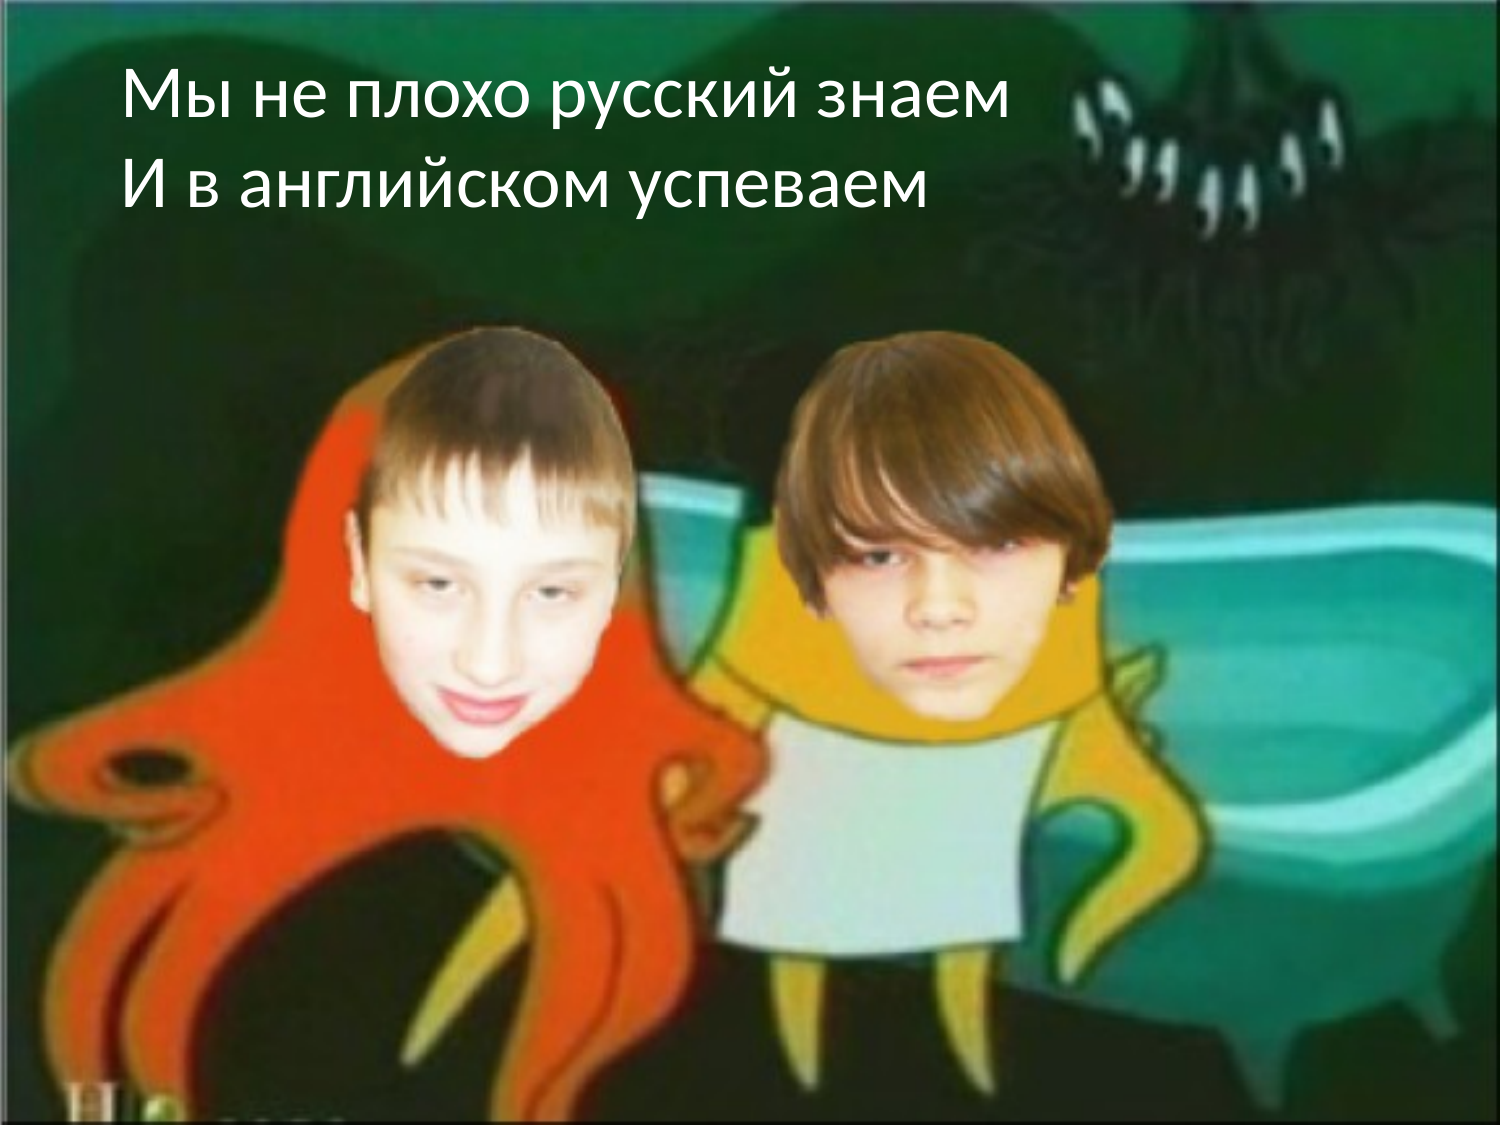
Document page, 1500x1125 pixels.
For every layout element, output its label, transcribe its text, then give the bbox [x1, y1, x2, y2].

picture [0, 0, 1500, 1125]
text_box Мы не плохо русский знаем И в английском успеваем [105, 35, 1125, 300]
